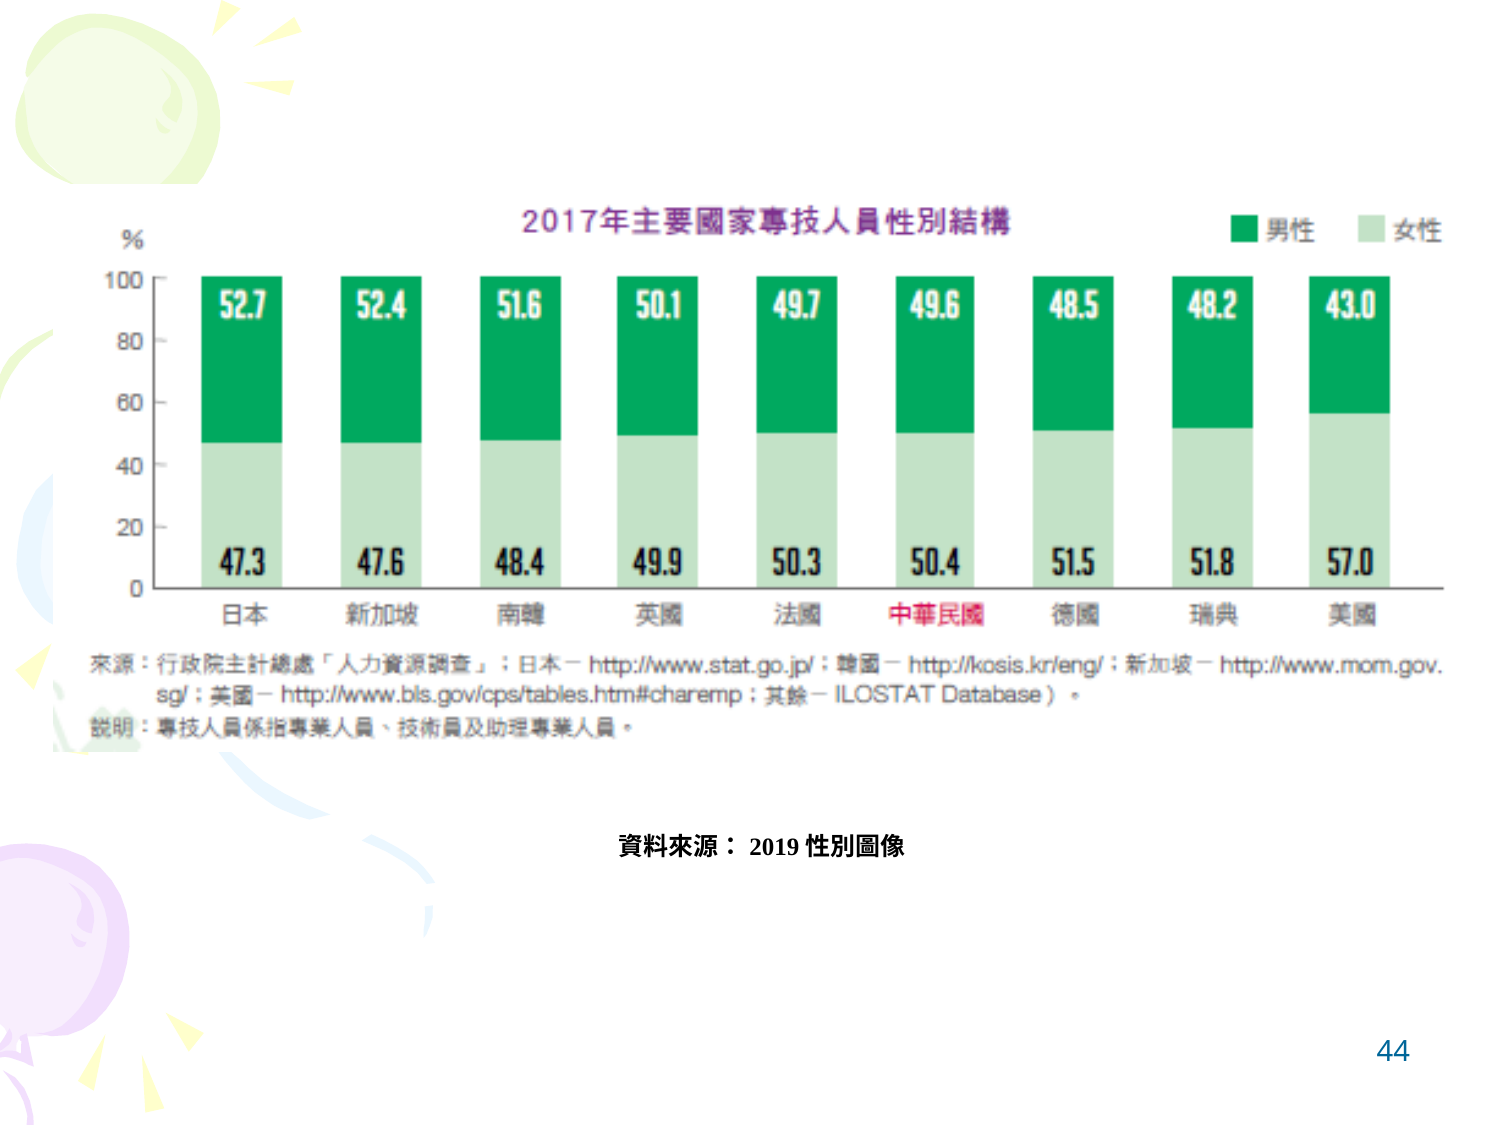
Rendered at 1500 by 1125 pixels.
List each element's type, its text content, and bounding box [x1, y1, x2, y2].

text_box 資料來源：2019性別圖像 [407, 822, 1117, 868]
text_box <編號> [1074, 1024, 1426, 1100]
picture [53, 184, 1464, 752]
